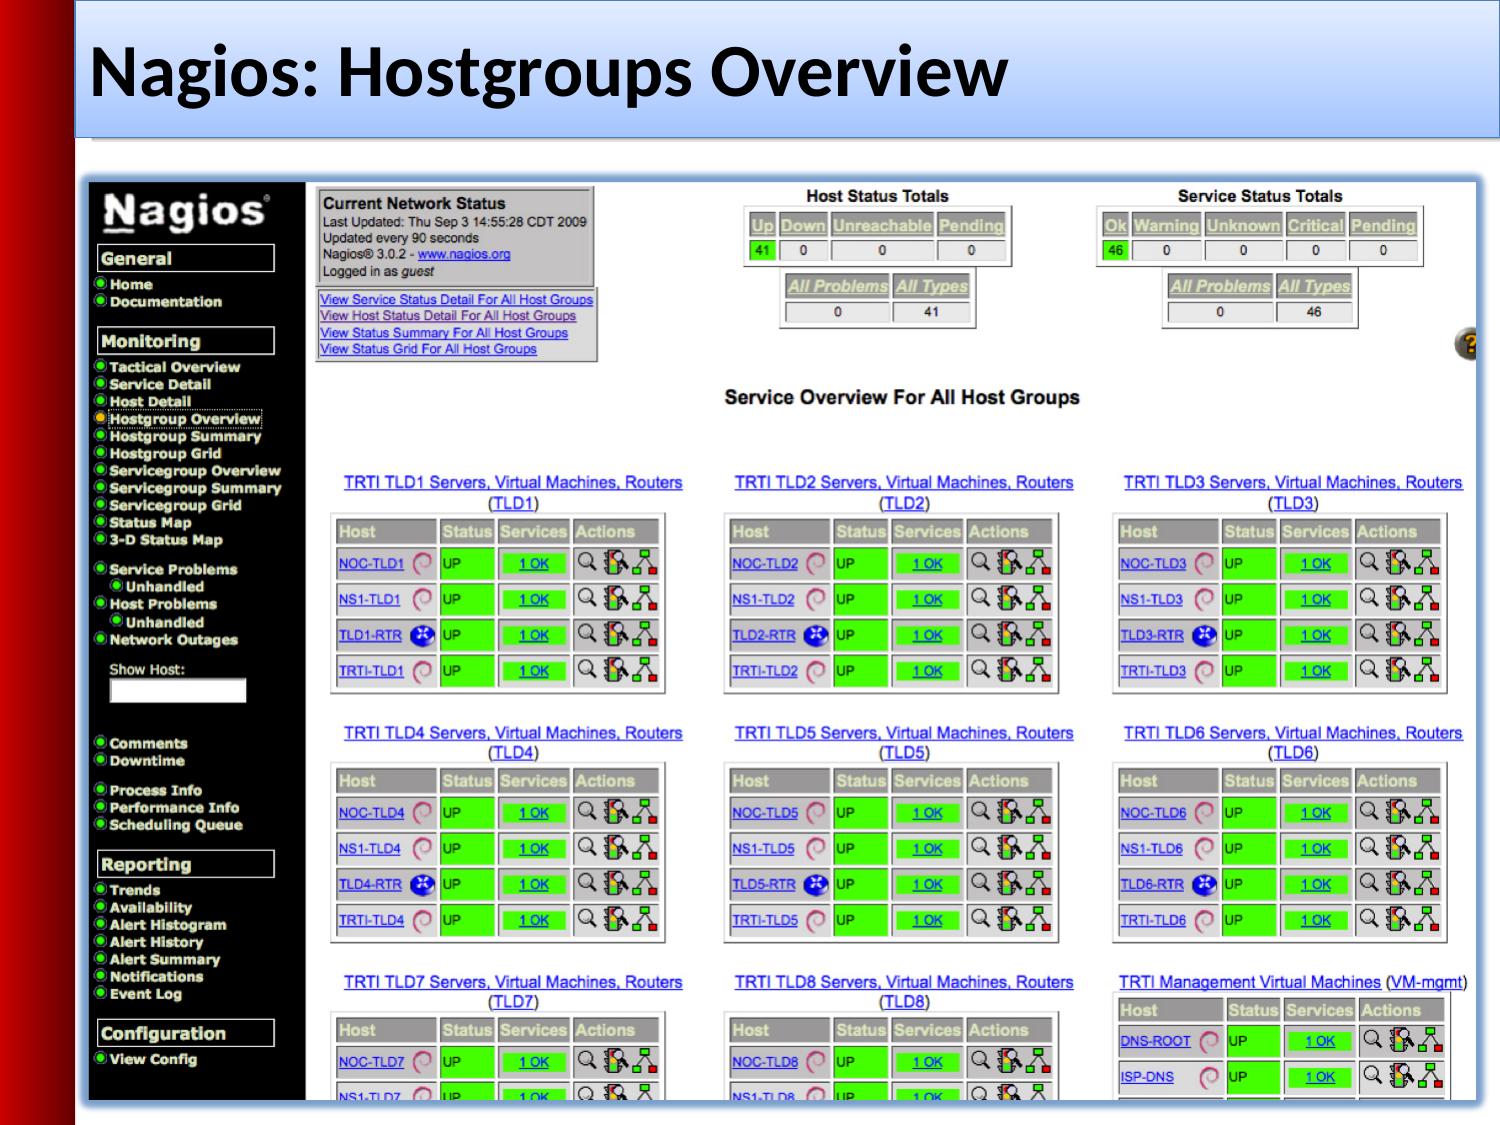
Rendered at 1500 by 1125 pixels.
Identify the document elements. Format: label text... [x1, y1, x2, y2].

text_box Nagios: Hostgroups Overview [75, 0, 1500, 138]
picture [70, 163, 1495, 1120]
